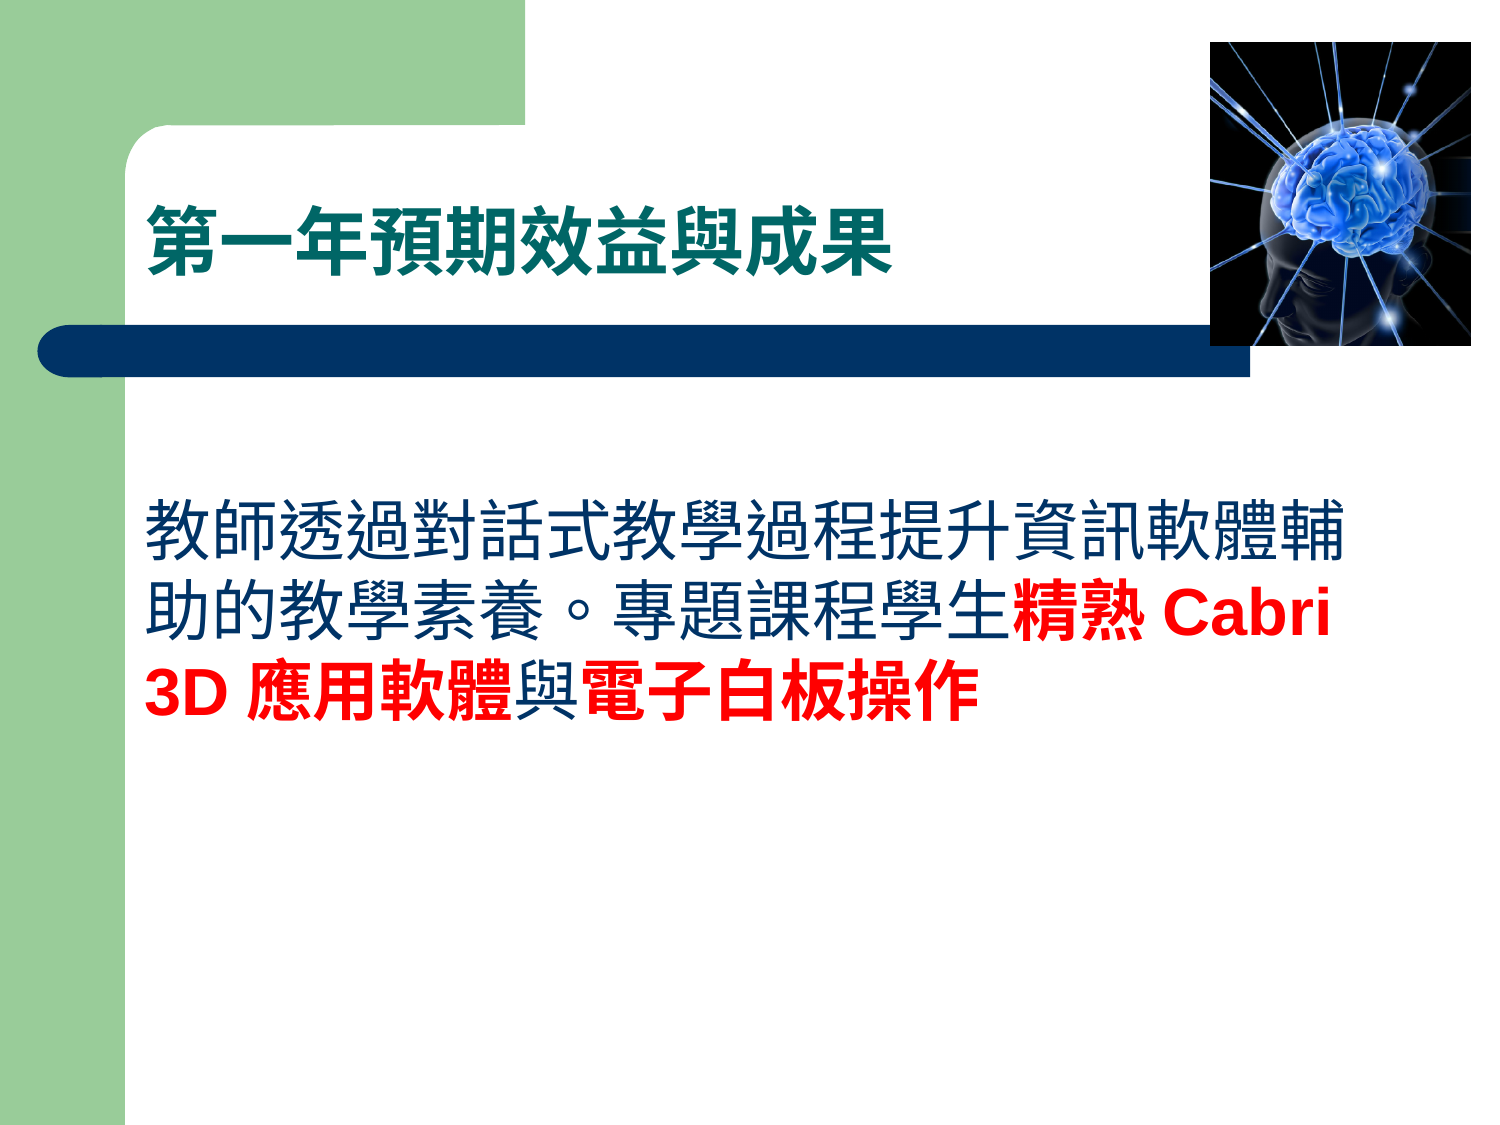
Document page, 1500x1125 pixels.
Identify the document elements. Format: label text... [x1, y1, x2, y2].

picture [1210, 42, 1471, 346]
title 第一年預期效益與成果 [136, 136, 1210, 301]
list 教師透過對話式教學過程提升資訊軟體輔助的教學素養。專題課程學生精熟Cabri 3D應用軟體與電子白板操作 [137, 387, 1400, 999]
